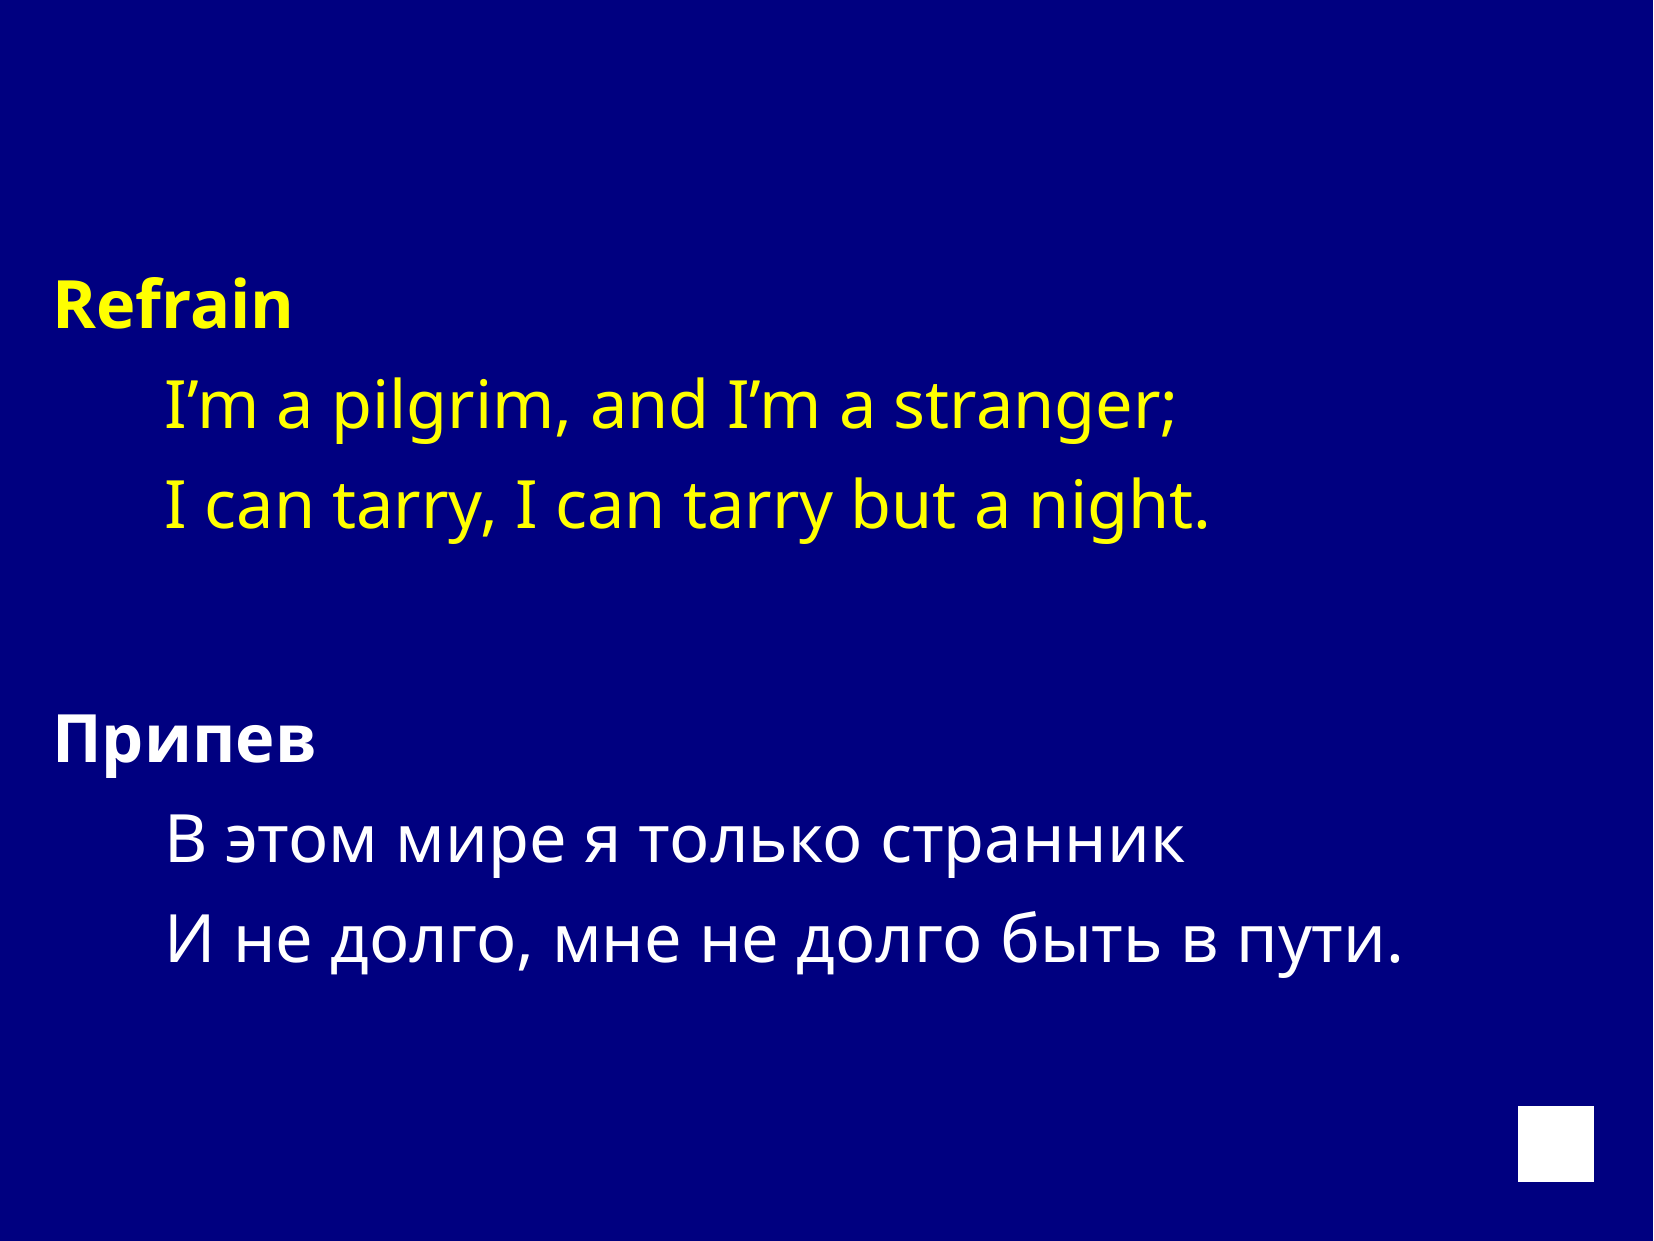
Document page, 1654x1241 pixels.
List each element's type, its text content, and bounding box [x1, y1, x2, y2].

text_box Припев В этом мире я только странник И не долго, мне не долго быть в пути. [37, 675, 1653, 1163]
text_box Refrain I’m a pilgrim, and I’m a stranger; I can tarry, I can tarry but a night. [37, 150, 1653, 638]
text_box [1518, 1163, 1594, 1182]
